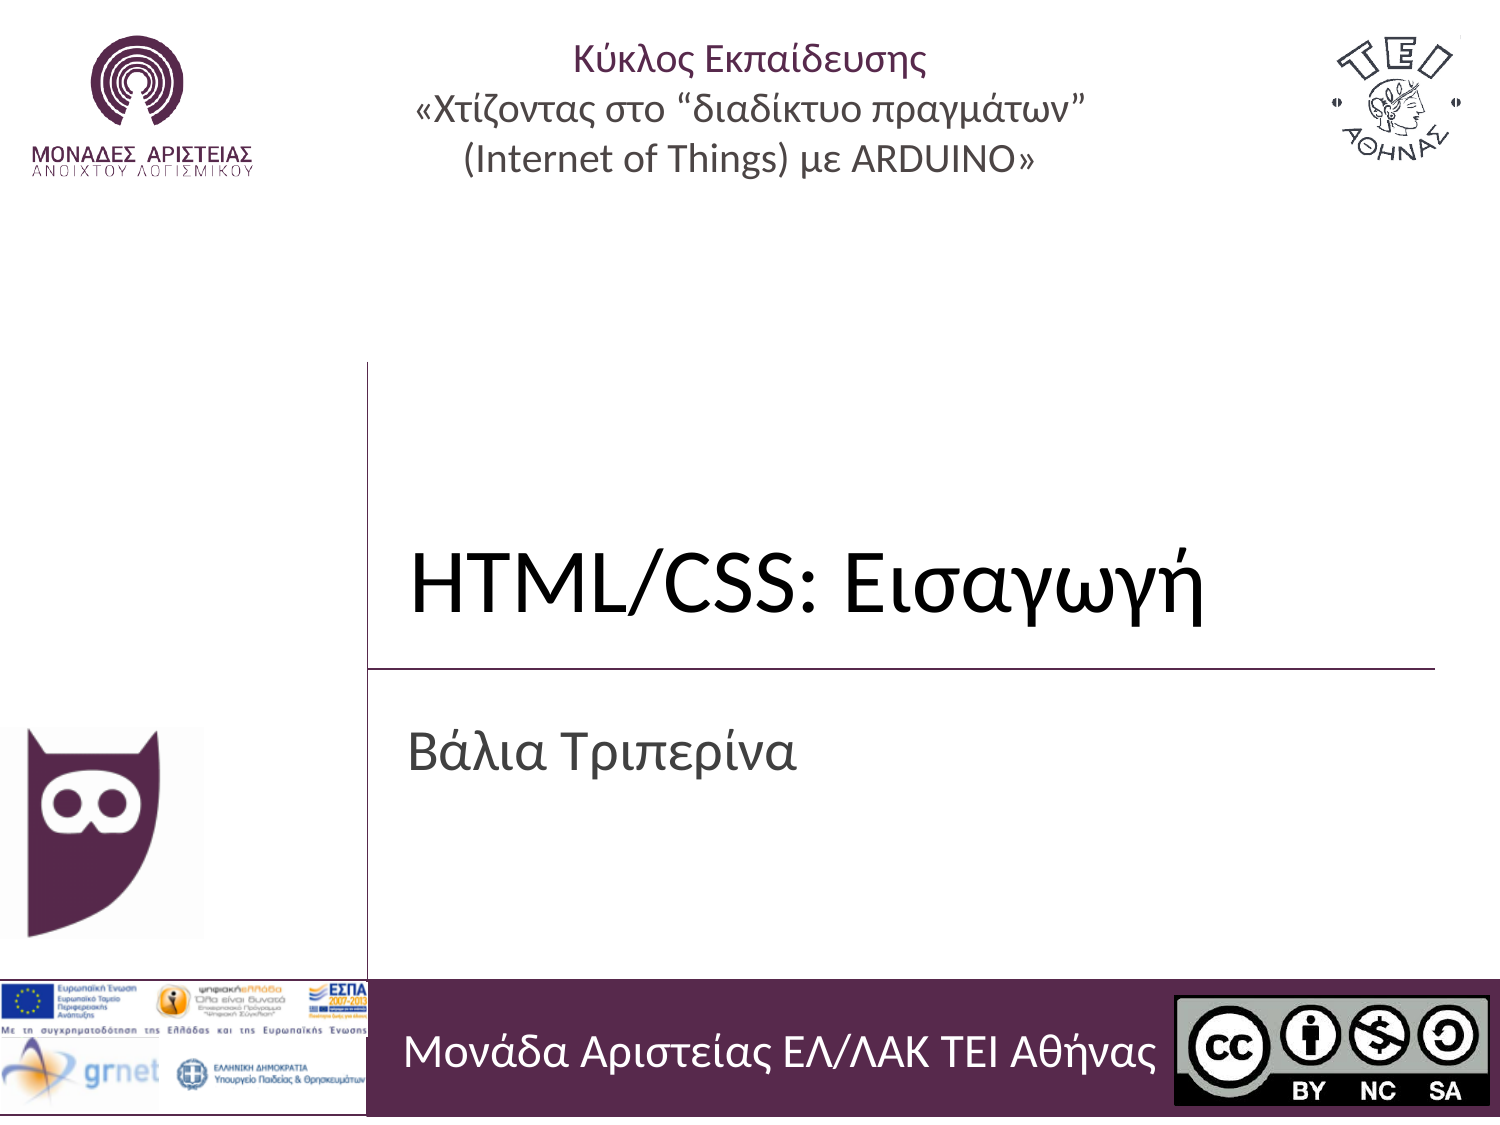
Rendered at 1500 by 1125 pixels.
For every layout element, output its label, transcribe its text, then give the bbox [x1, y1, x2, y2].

picture [1174, 995, 1490, 1106]
picture [0, 982, 368, 1113]
text_box Κύκλος Εκπαίδευσης «Χτίζοντας στο “διαδίκτυο πραγμάτων” (Internet of Things) με ARDUINO» [280, 22, 1220, 190]
text_box Βάλια Τριπερίνα [392, 704, 1455, 963]
picture [175, 1057, 366, 1092]
title HTML/CSS: Εισαγωγή [394, 338, 1457, 639]
subtitle Μονάδα Αριστείας ΕΛ/ΛΑΚ ΤΕΙ Αθήνας [387, 992, 1488, 1105]
picture [1331, 35, 1461, 167]
picture [31, 36, 253, 177]
picture [0, 727, 204, 939]
